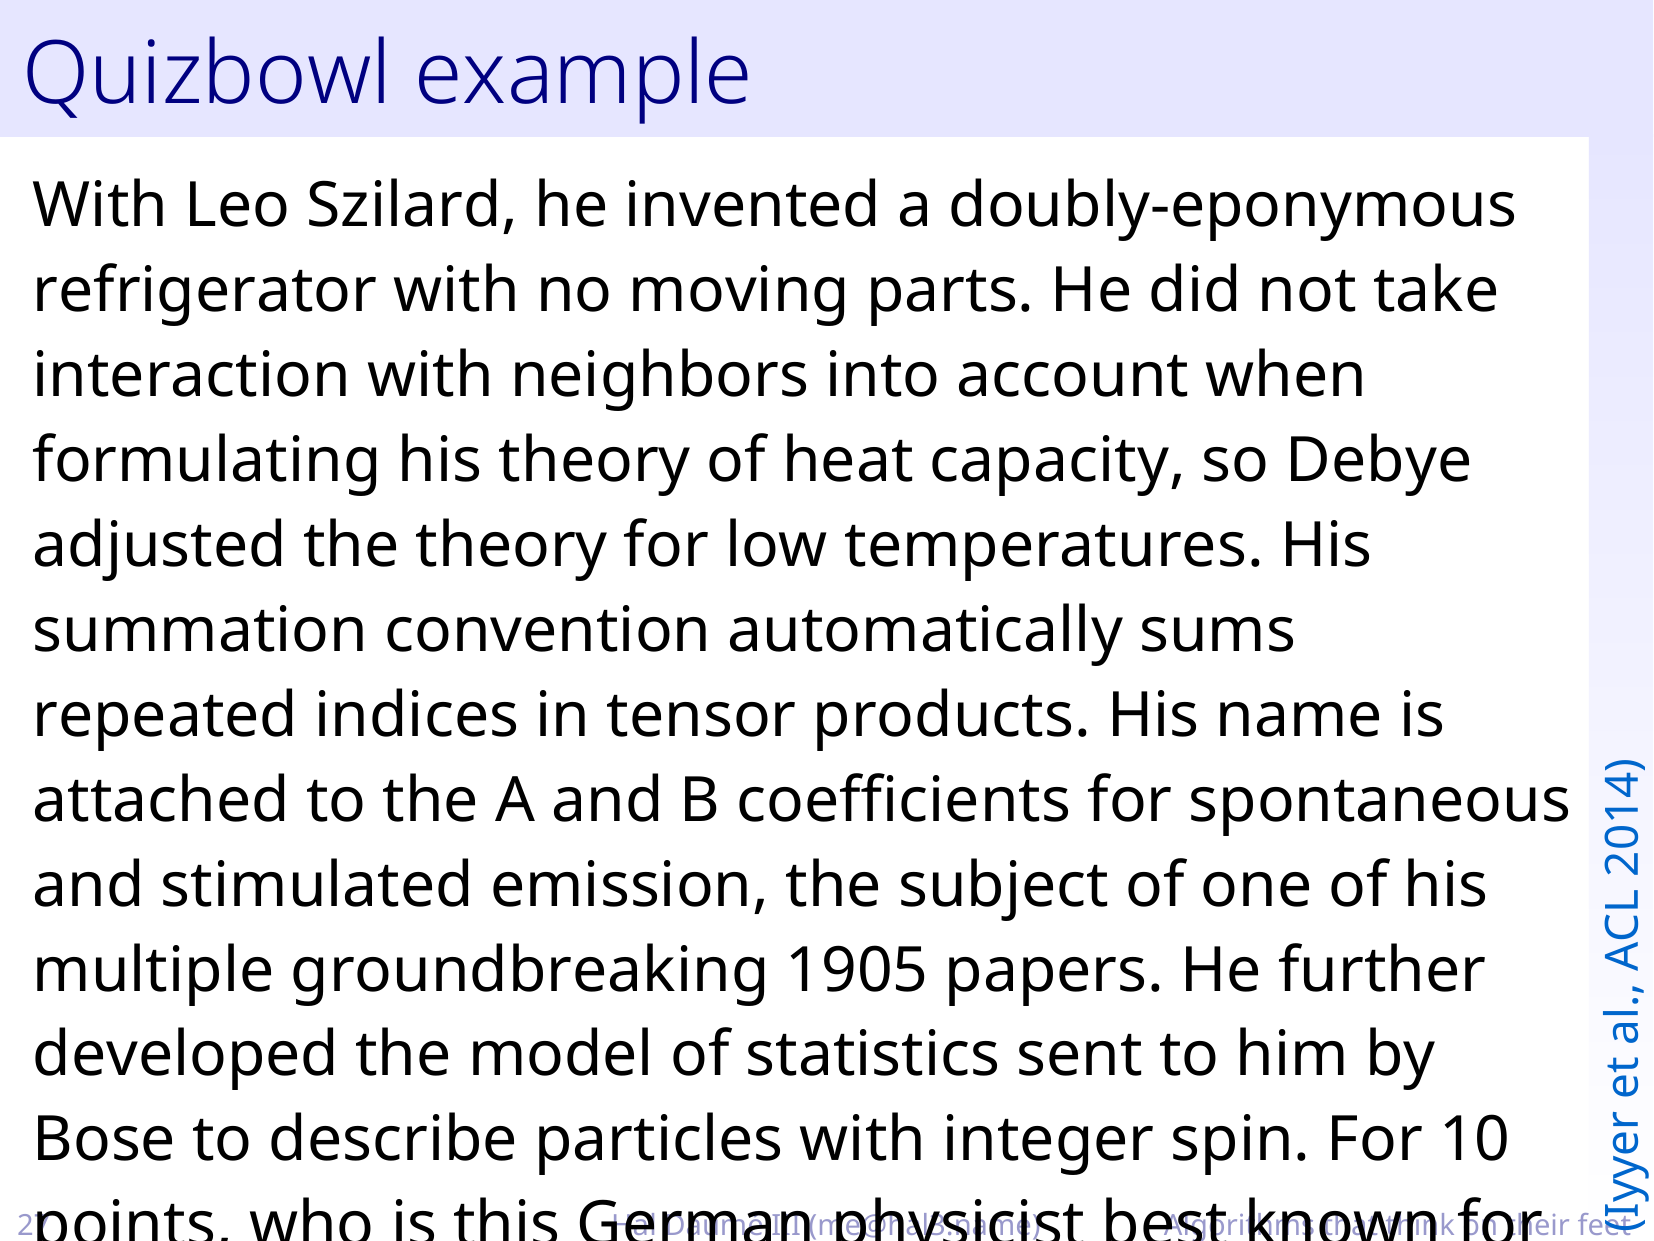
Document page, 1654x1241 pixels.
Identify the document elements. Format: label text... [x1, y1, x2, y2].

title Quizbowl example [22, 8, 1639, 131]
list With Leo Szilard, he invented a doubly-eponymous refrigerator with no moving parts. He did not take interaction with neighbors into account when formulating his theory of heat capacity, so Debye adjusted the theory for low temperatures. His summation convention automatically sums repeated indices in tensor products. His name is attached to the A and B coefficients for spontaneous and stimulated emission, the subject of one of his multiple groundbreaking 1905 papers. He further developed the model of statistics sent to him by Bose to describe particles with integer spin. For 10 points, who is this German physicist best known for formulating [32, 159, 1575, 1025]
text_box (Iyyer et al., ACL 2014) [1585, 688, 1648, 1236]
